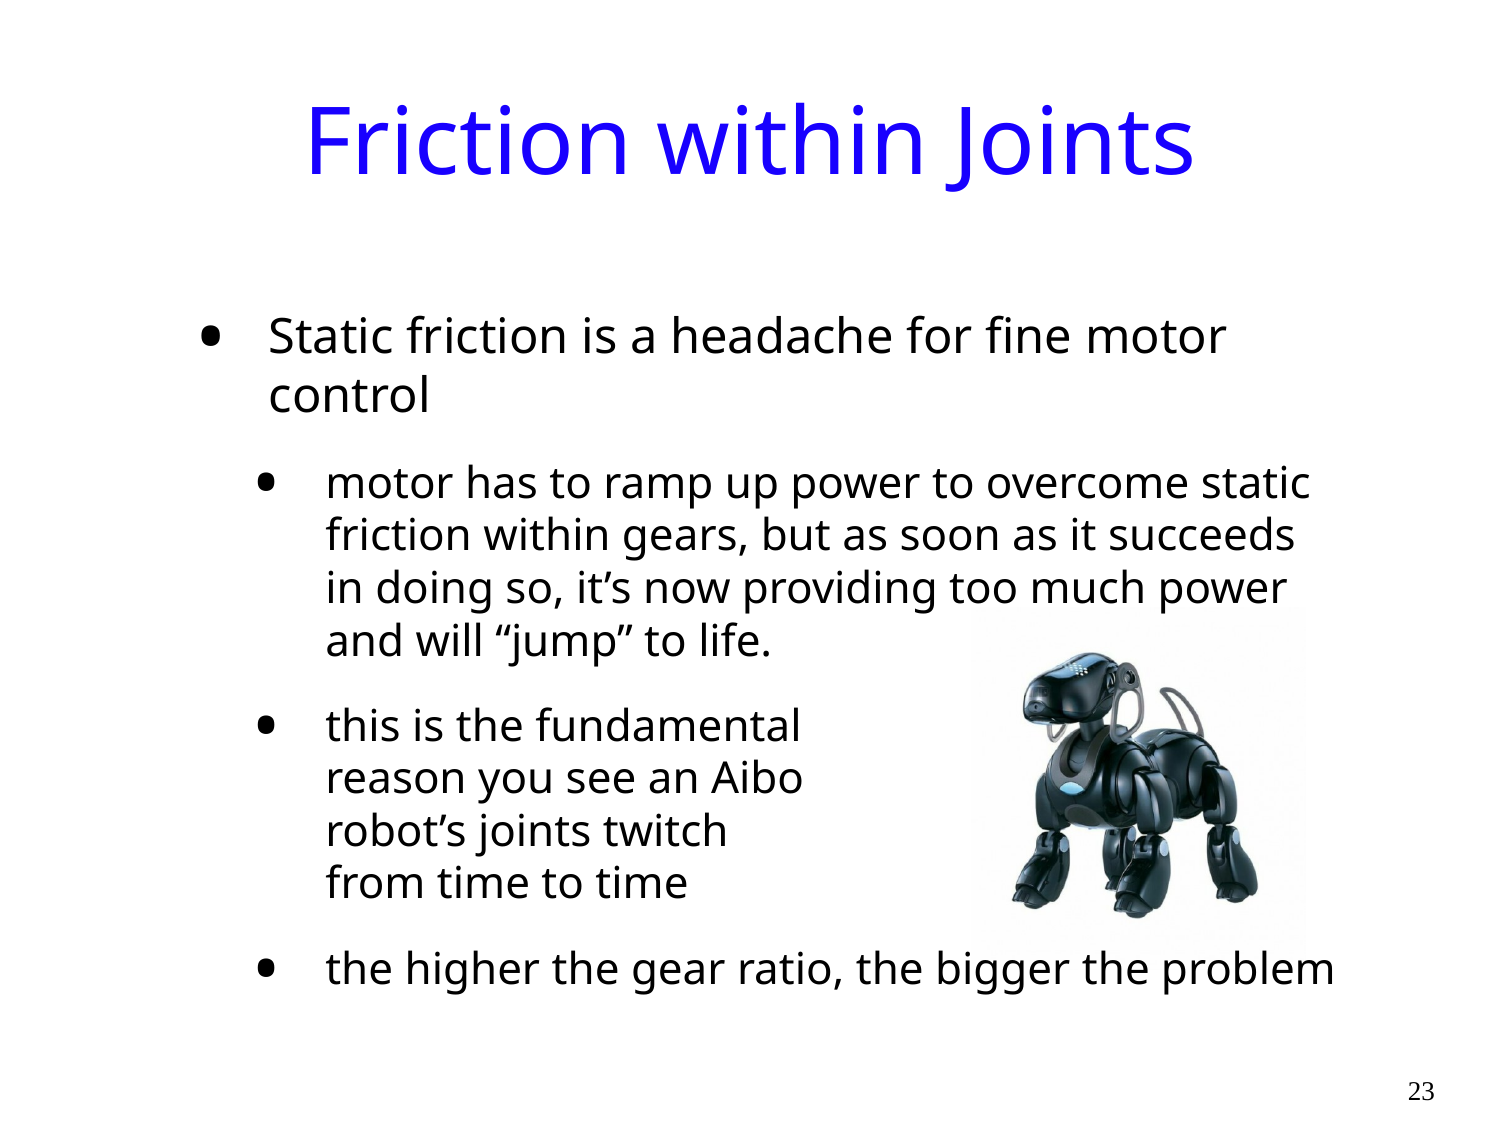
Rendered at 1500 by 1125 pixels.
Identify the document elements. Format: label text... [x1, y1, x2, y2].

list Static friction is a headache for fine motor control motor has to ramp up power to overcome static friction within gears, but as soon as it succeeds in doing so, it’s now providing too much power and will “jump” to life. this is the fundamental reason you see an Aibo robot’s joints twitch from time to time the higher the gear ratio, the bigger the problem [146, 275, 1354, 1023]
title Friction within Joints [146, 21, 1354, 252]
